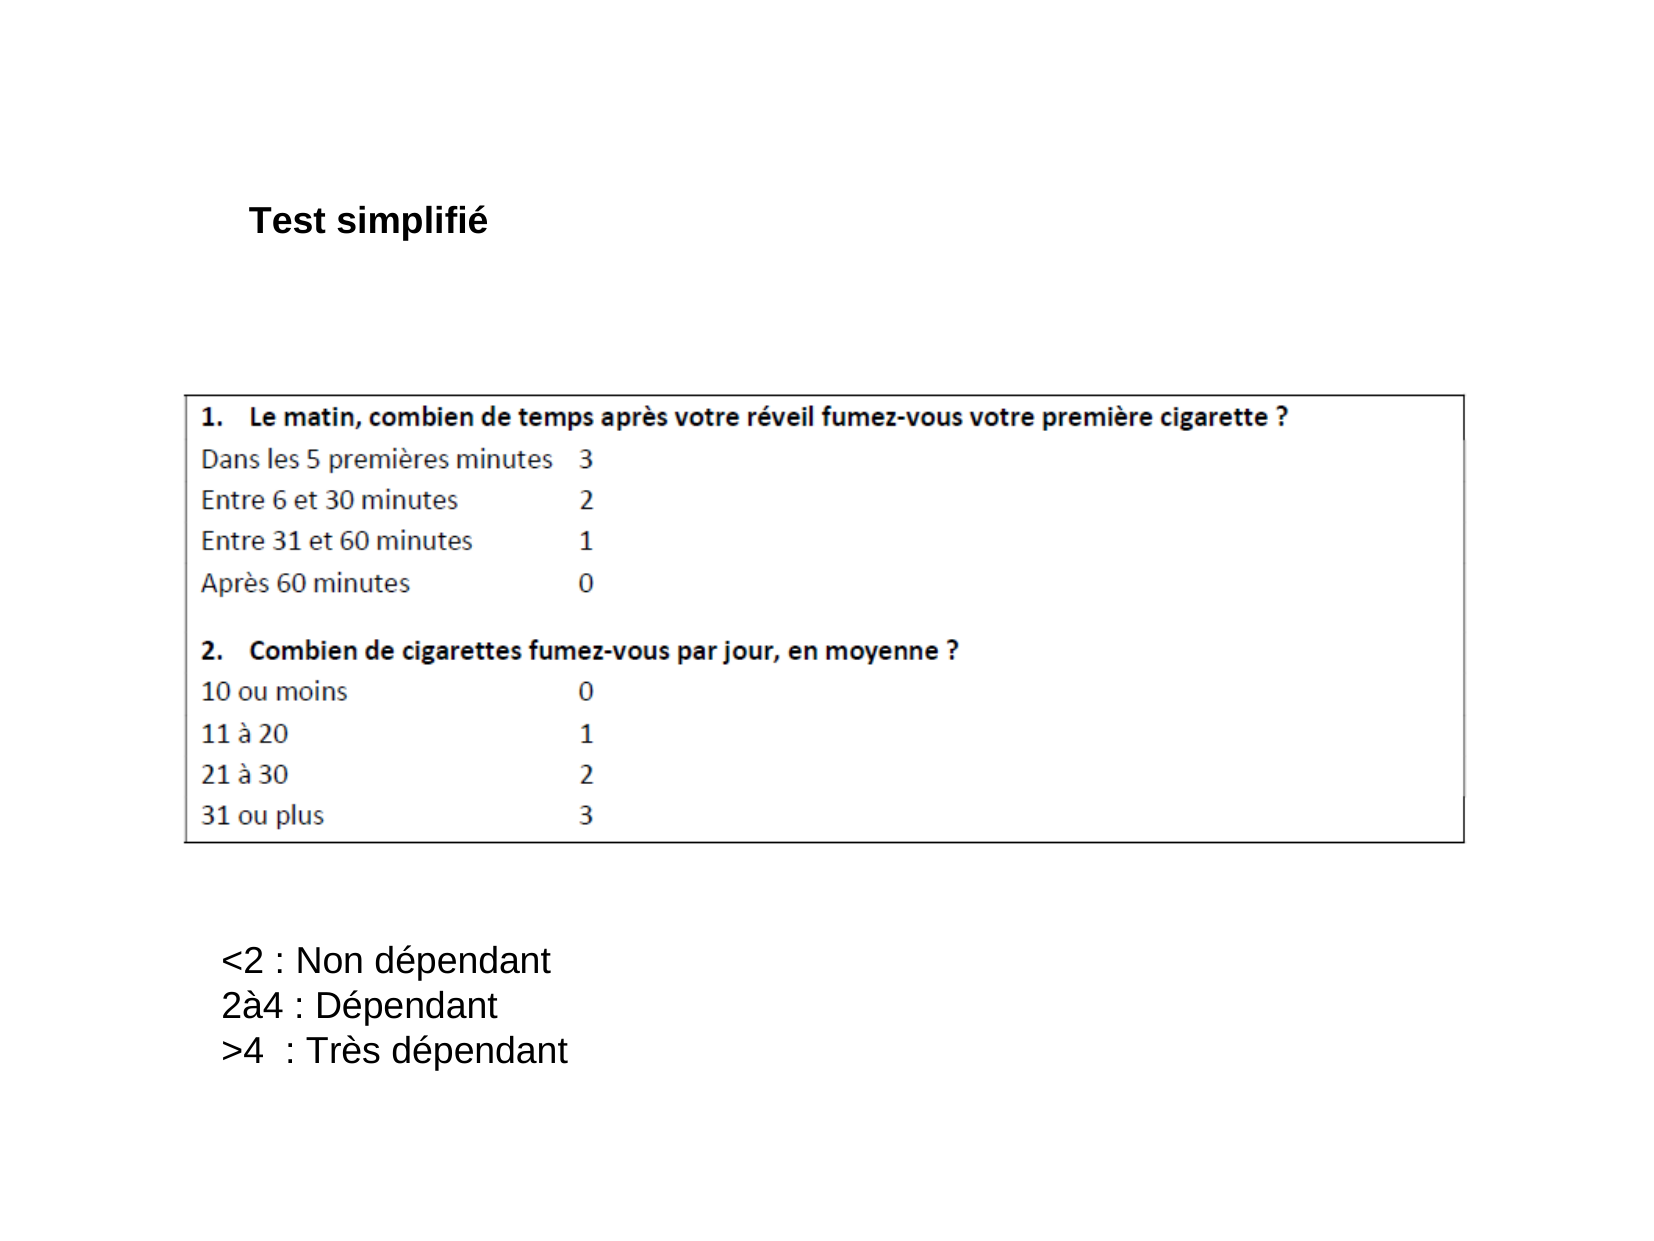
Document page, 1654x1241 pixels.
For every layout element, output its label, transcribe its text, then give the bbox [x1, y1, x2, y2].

text_box Test simplifié [234, 188, 1490, 249]
text_box <2 : Non dépendant 2à4 : Dépendant >4 : Très dépendant [206, 928, 1463, 1079]
picture [178, 387, 1476, 853]
